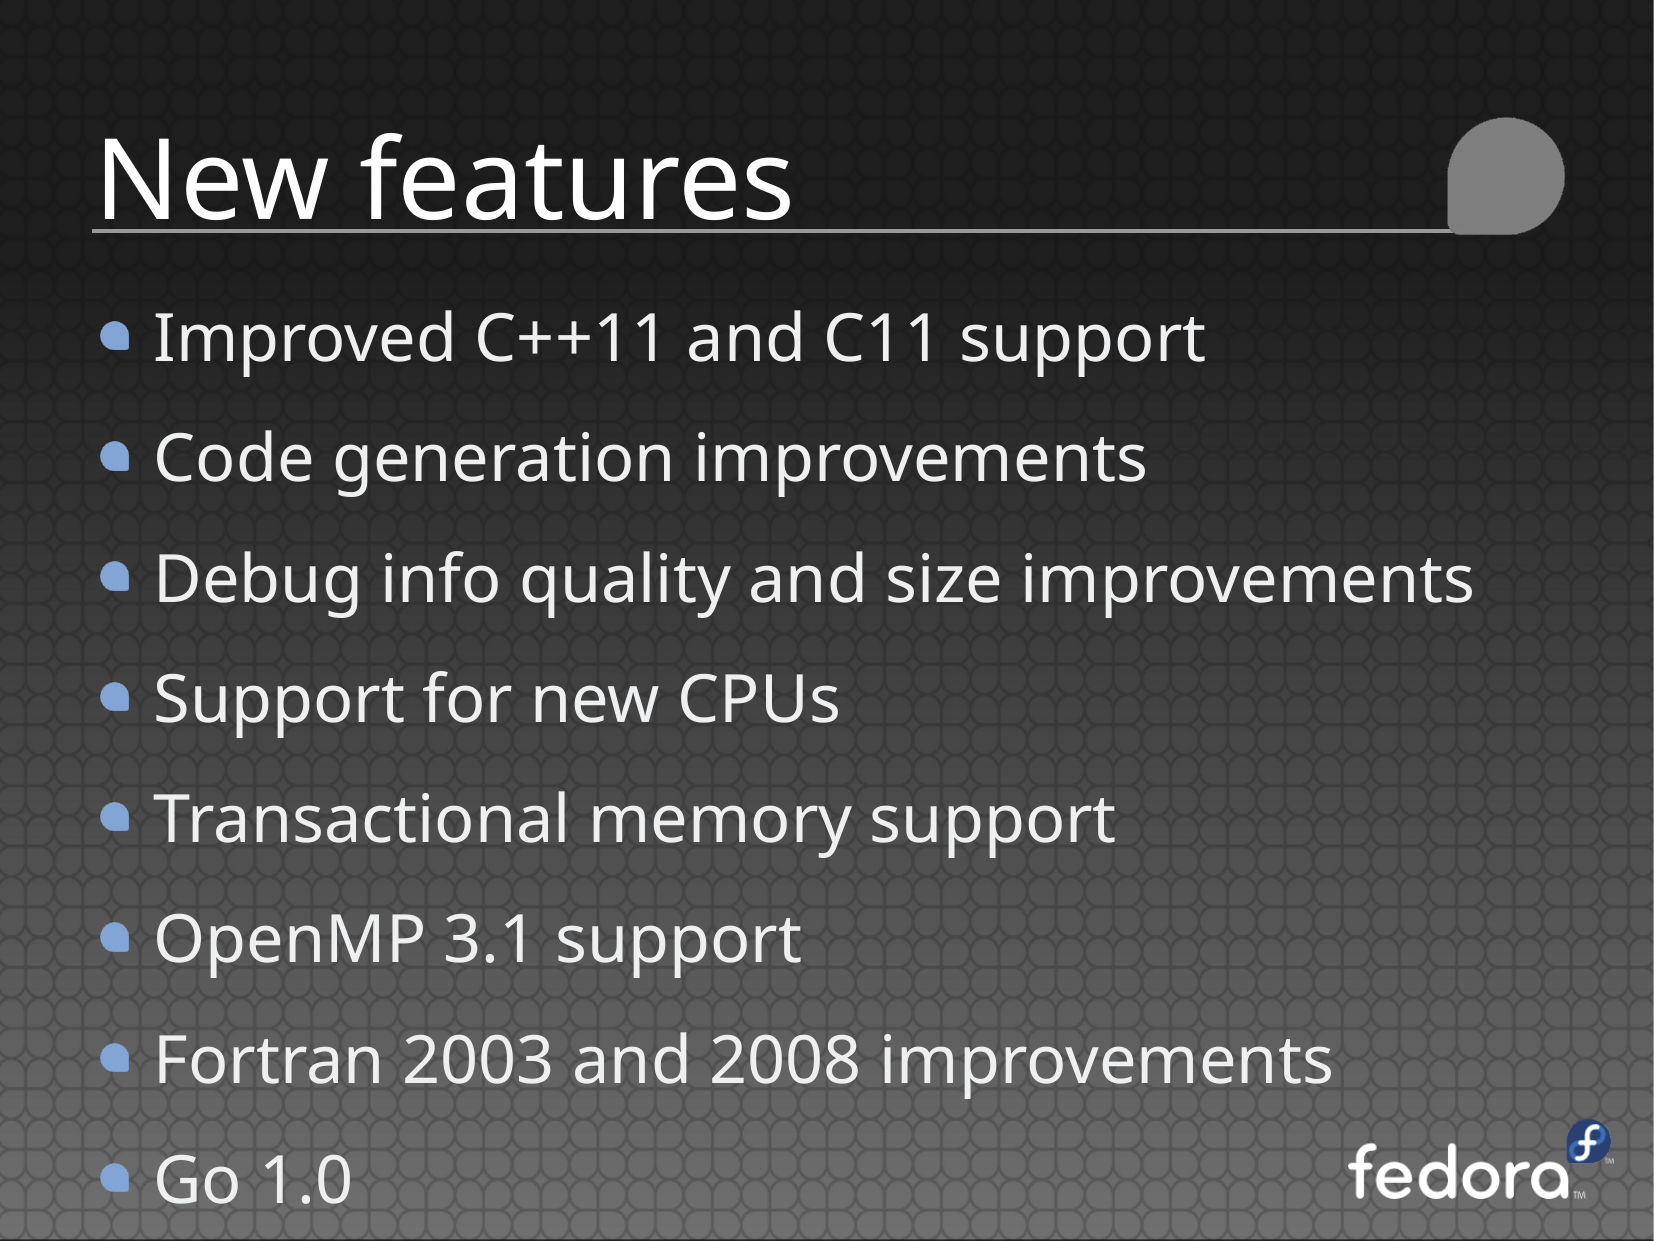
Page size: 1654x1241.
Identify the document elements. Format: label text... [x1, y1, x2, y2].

picture [0, 0, 1654, 1241]
list Improved C++11 and C11 support Code generation improvements Debug info quality and size improvements Support for new CPUs Transactional memory support OpenMP 3.1 support Fortran 2003 and 2008 improvements Go 1.0 [82, 290, 1571, 1120]
title New features [94, 100, 1426, 251]
